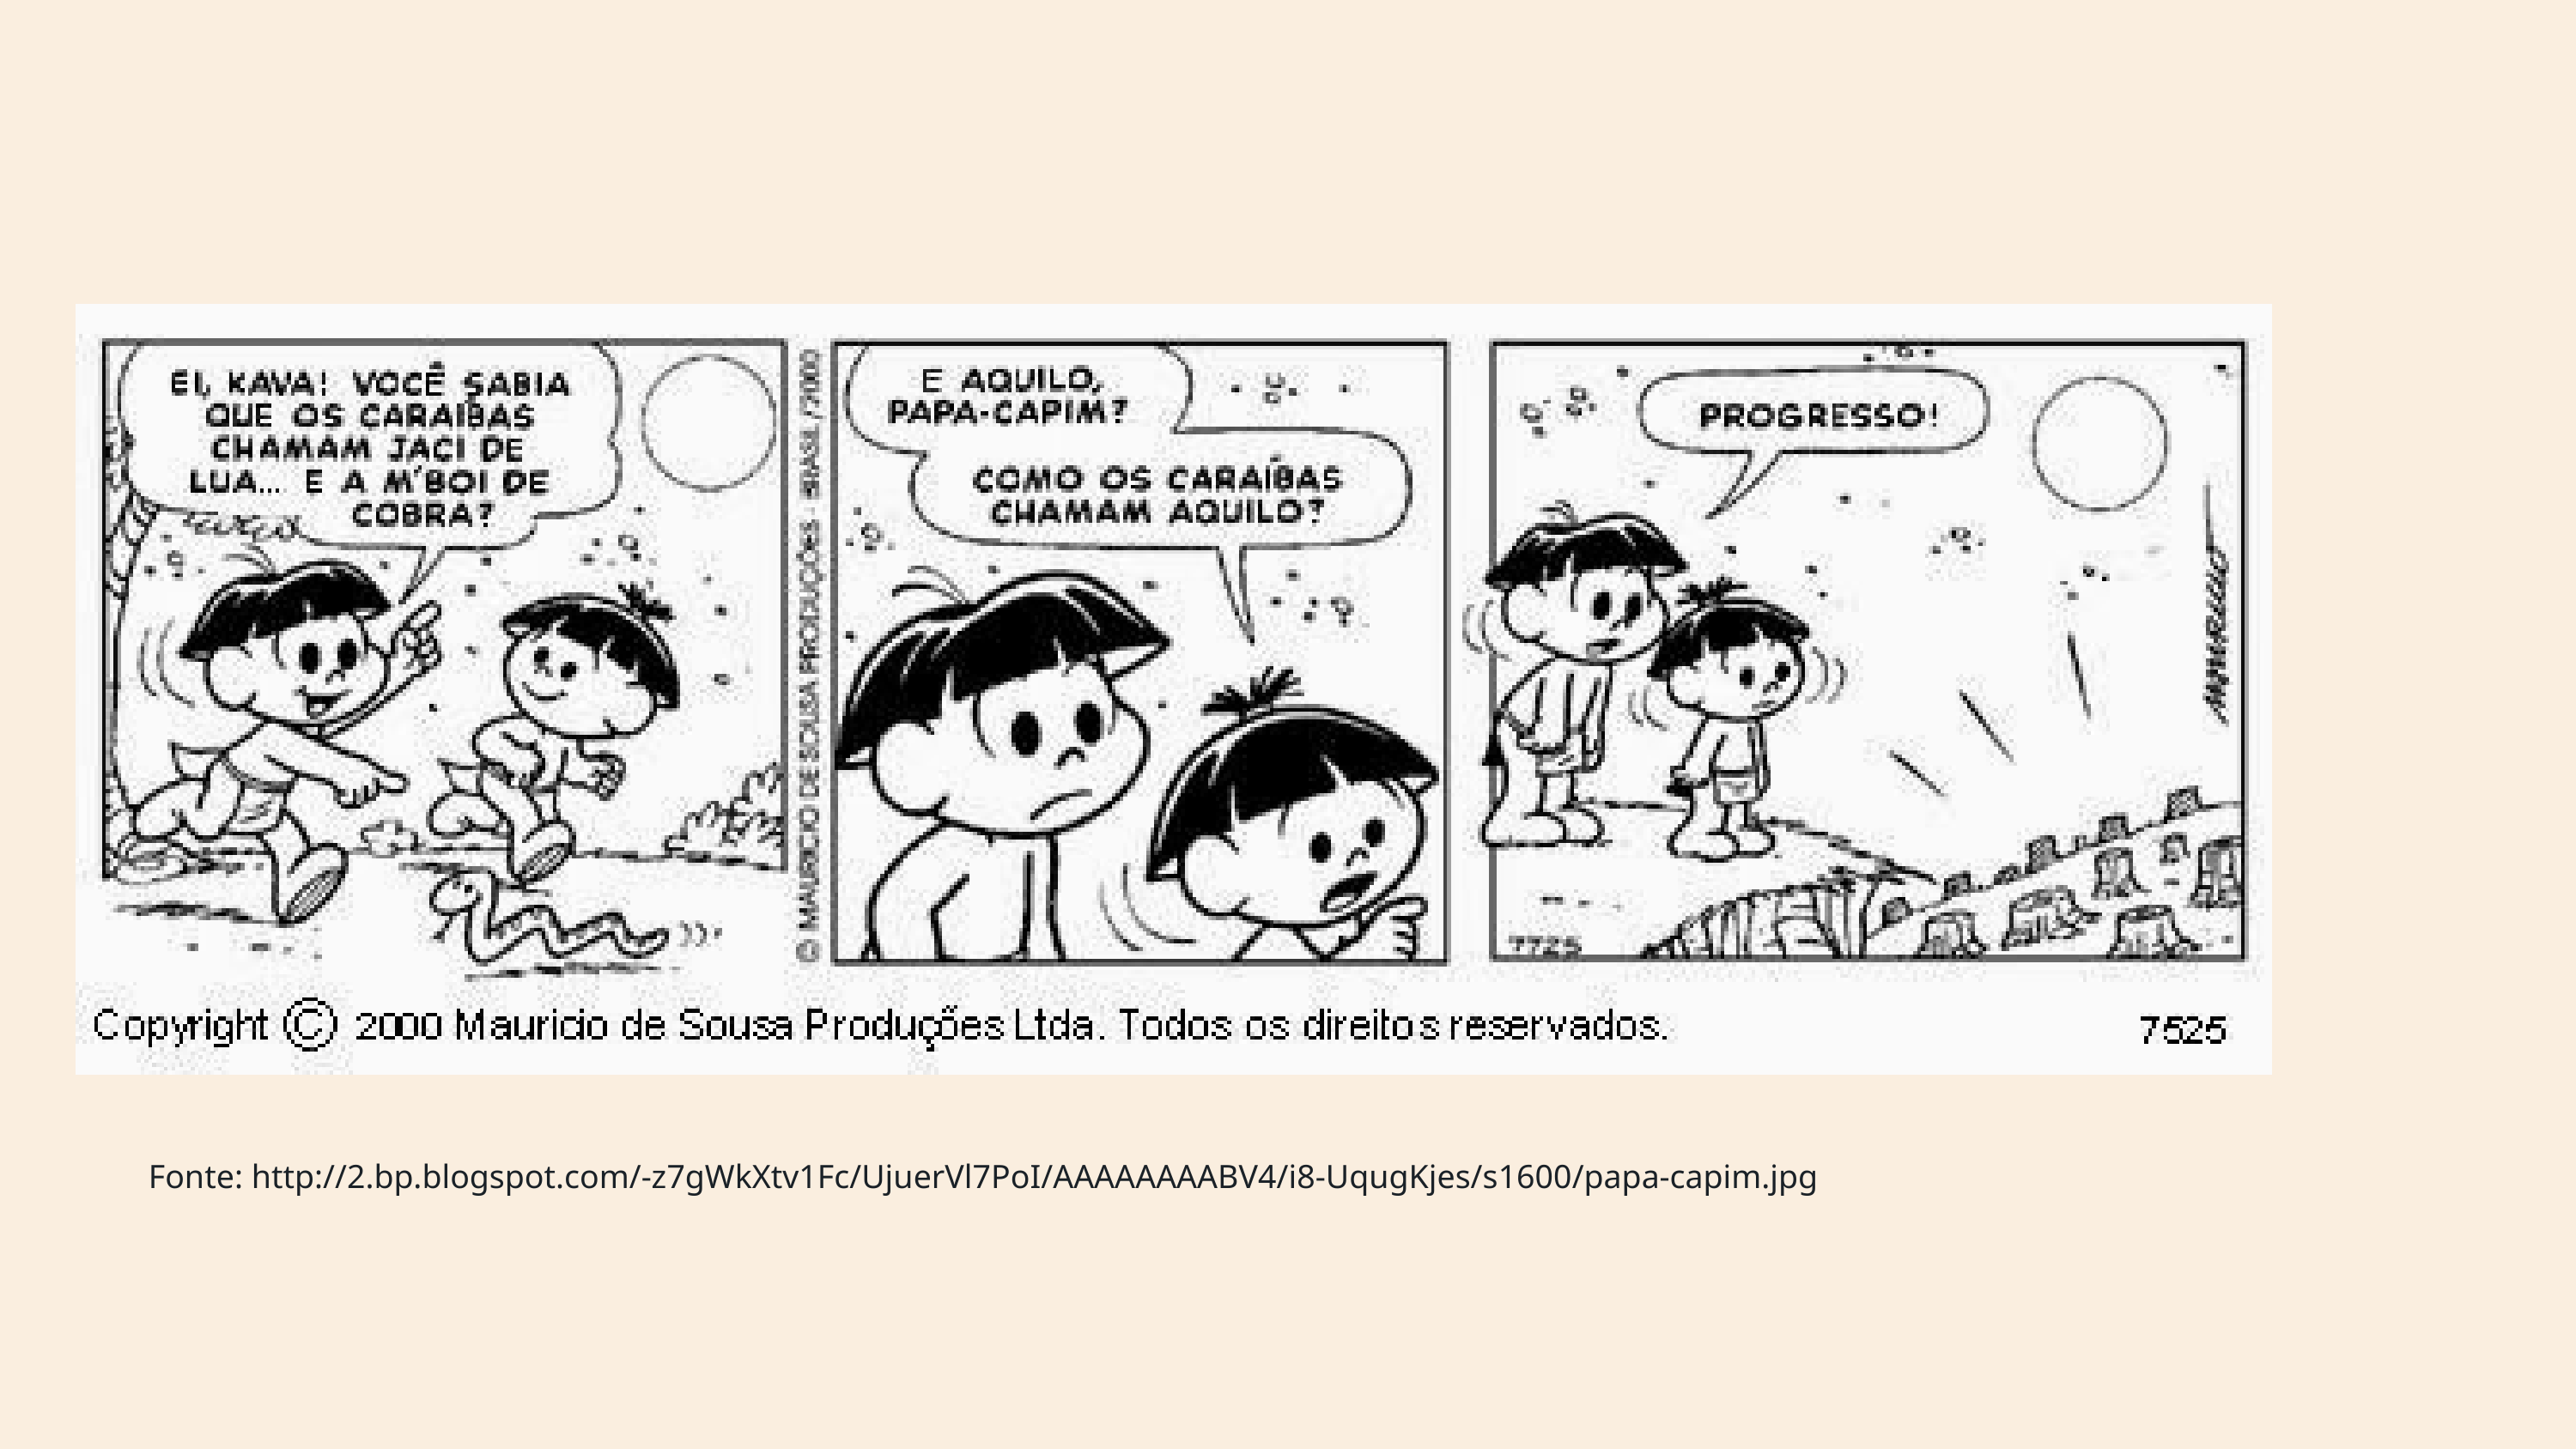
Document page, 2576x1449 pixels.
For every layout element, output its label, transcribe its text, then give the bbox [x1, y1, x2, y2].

text_box Fonte: http://2.bp.blogspot.com/-z7gWkXtv1Fc/UjuerVl7PoI/AAAAAAAABV4/i8-UqugKjes/s1600/papa-capim.jpg [75, 1094, 2201, 1207]
picture [76, 304, 2272, 1075]
